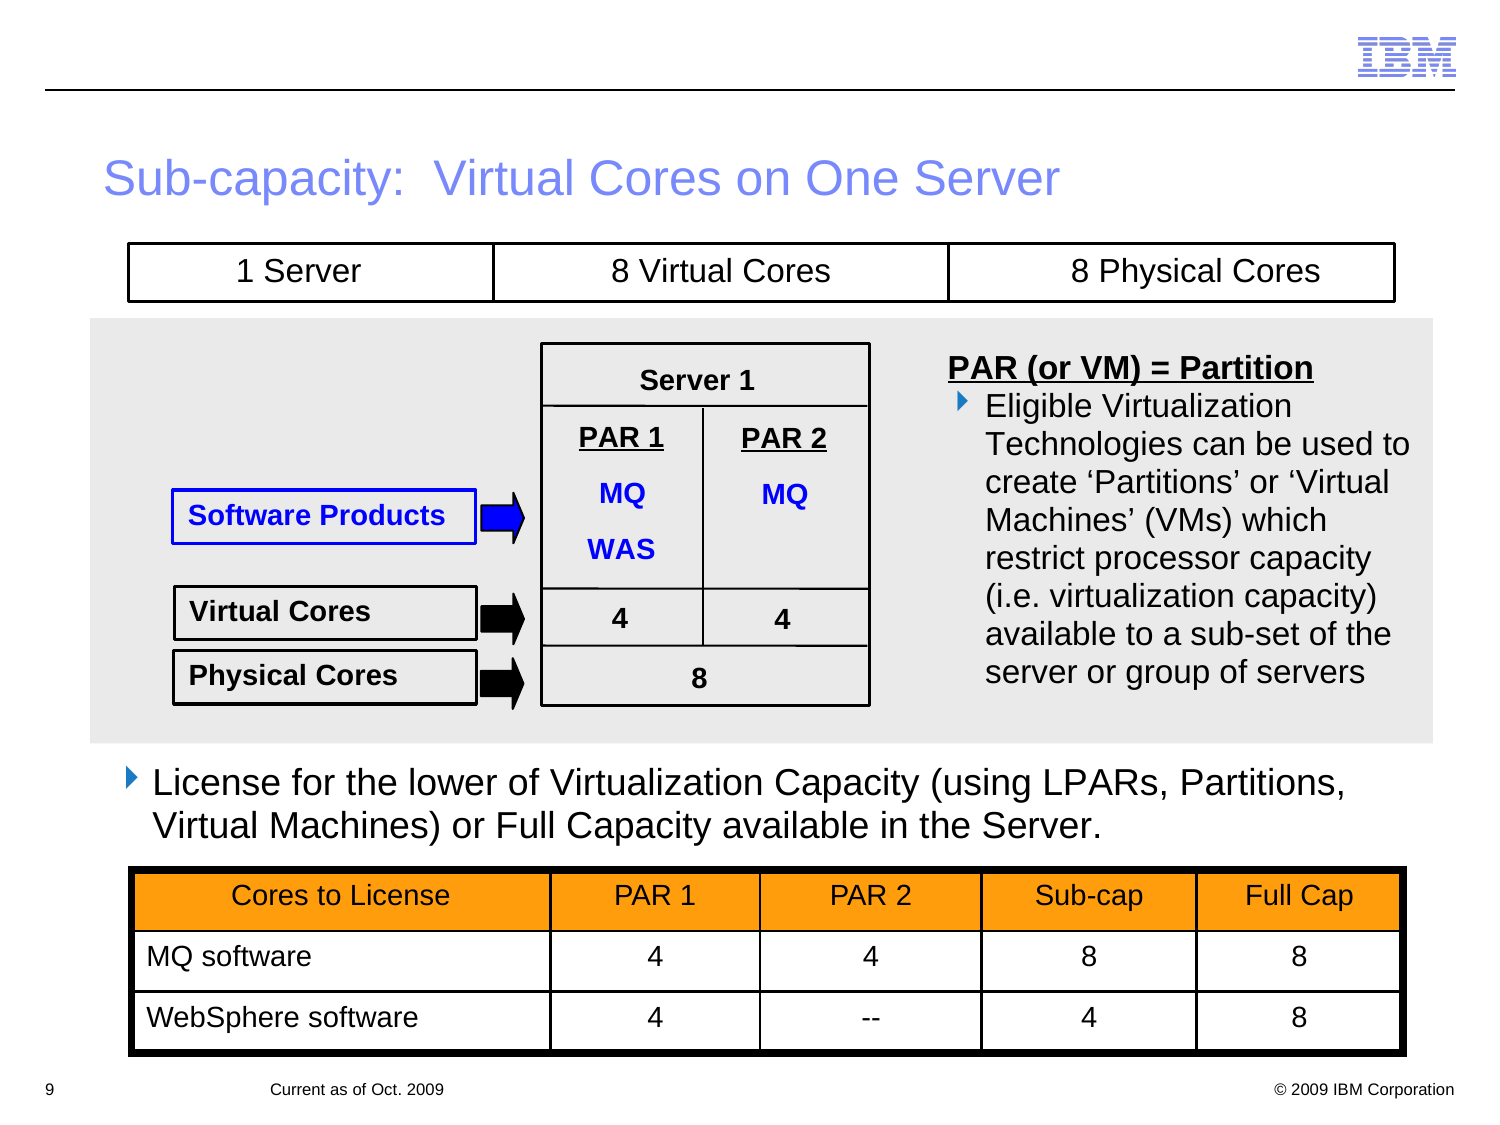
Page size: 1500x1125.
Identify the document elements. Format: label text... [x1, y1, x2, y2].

text_box PAR (or VM) = Partition Eligible Virtualization Technologies can be used to create ‘Partitions’ or ‘Virtual Machines’ (VMs) which restrict processor capacity (i.e. virtualization capacity) available to a sub-set of the server or group of servers [932, 340, 1431, 717]
text_box 1 Server 8 Virtual Cores 8 Physical Cores [128, 243, 492, 302]
table_cell 4 [552, 932, 759, 990]
picture [1358, 37, 1456, 77]
table_header Sub-cap [983, 874, 1195, 930]
table_cell WebSphere software [135, 993, 549, 1049]
text_box 8 [676, 655, 723, 703]
text_box 4 [596, 596, 644, 643]
table_cell 8 [1198, 932, 1399, 990]
text_box PAR 1 [543, 412, 702, 463]
text_box Software Products [172, 490, 476, 544]
text_box 1 Server 8 Virtual Cores 8 Physical Cores [495, 243, 1395, 302]
table_header Cores to License [135, 874, 549, 930]
text_box License for the lower of Virtualization Capacity (using LPARs, Partitions, Virtual Machines) or Full Capacity available in the Server. [99, 752, 1401, 858]
text_box PAR 2 [704, 413, 867, 464]
text_box 4 [759, 596, 806, 644]
table_cell 8 [983, 932, 1195, 990]
text_box MQ [731, 469, 839, 520]
table_cell 8 [1198, 993, 1399, 1049]
table_header Full Cap [1198, 874, 1399, 930]
text_box WAS [568, 524, 675, 575]
text_box [90, 318, 1433, 744]
text_box Server 1 [614, 355, 781, 404]
table_cell -- [761, 993, 980, 1049]
table_cell MQ software [135, 932, 549, 990]
title Sub-capacity: Virtual Cores on One Server [87, 145, 1391, 217]
table_cell 4 [761, 932, 980, 990]
table_cell 4 [983, 993, 1195, 1049]
text_box MQ [569, 468, 676, 519]
table_header PAR 1 [552, 874, 759, 930]
table_cell 4 [552, 993, 759, 1049]
table_header PAR 2 [761, 874, 980, 930]
text_box Physical Cores [173, 650, 477, 704]
text_box Virtual Cores [174, 586, 477, 640]
